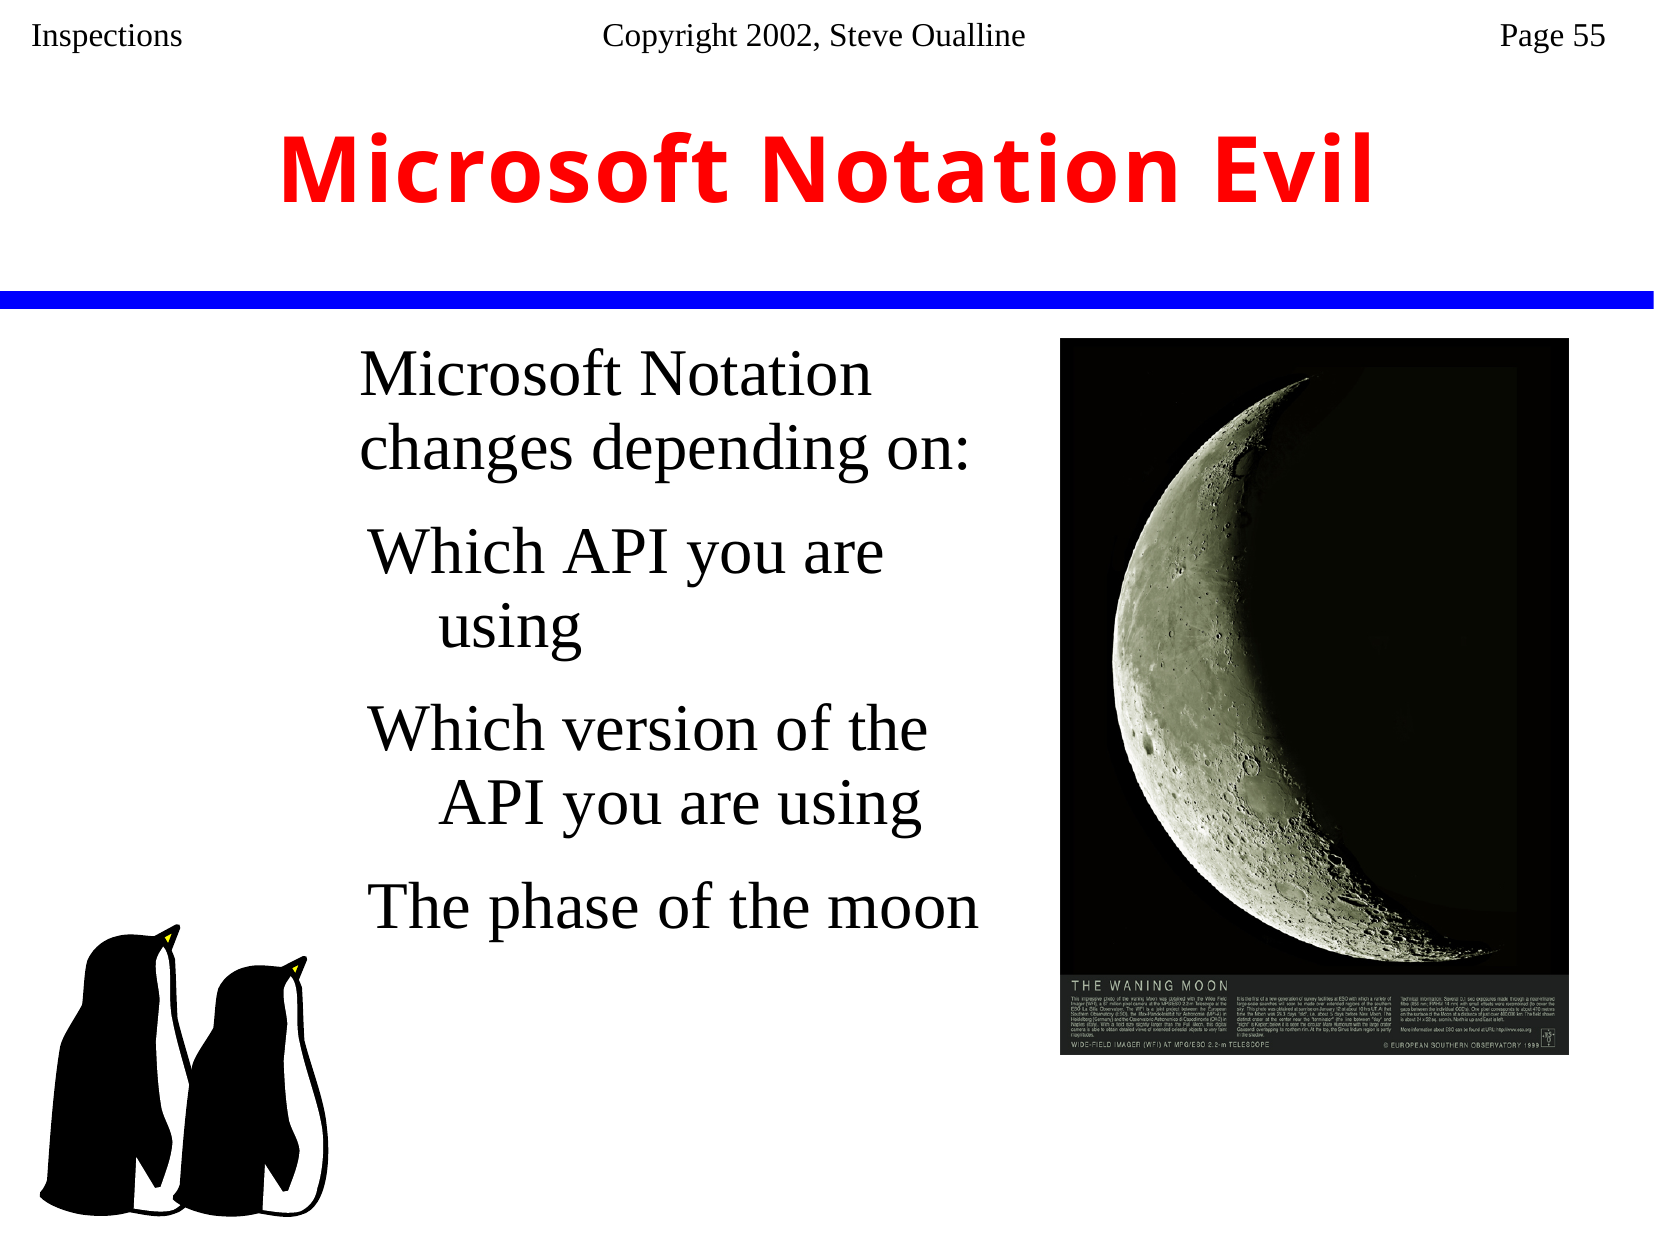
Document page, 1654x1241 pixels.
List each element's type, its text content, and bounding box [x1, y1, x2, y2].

list Microsoft Notation changes depending on: Which API you are using Which version of the API you are using The phase of the moon [355, 336, 1033, 1092]
picture [1060, 338, 1569, 1055]
title Microsoft Notation Evil [121, 66, 1534, 269]
